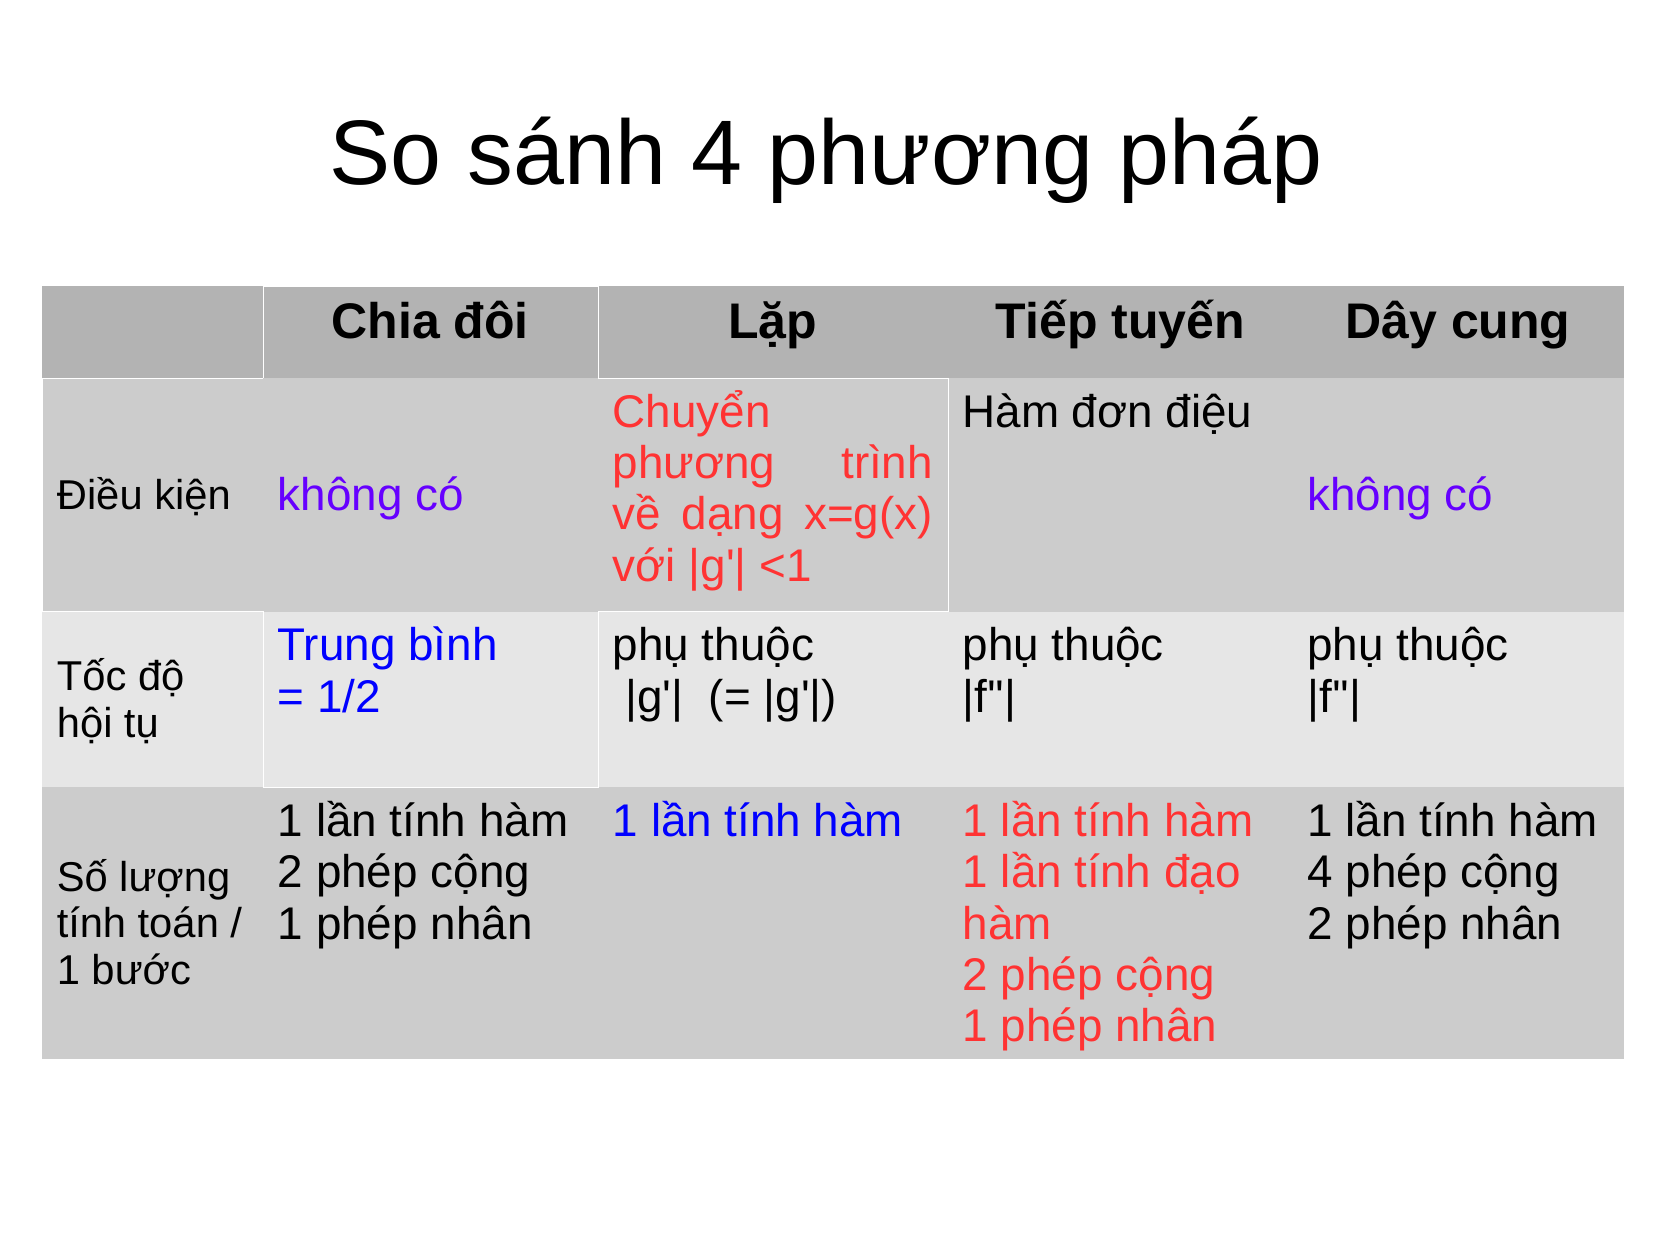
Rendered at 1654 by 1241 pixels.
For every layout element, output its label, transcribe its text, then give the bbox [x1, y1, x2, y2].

table_cell không có [263, 378, 598, 612]
table_header Tiếp tuyến [948, 286, 1293, 378]
table_cell phụ thuộc |f''| [1293, 612, 1624, 787]
table_cell Trung bình = 1/2 [264, 612, 598, 787]
title So sánh 4 phương pháp [82, 49, 1571, 257]
table_cell 1 lần tính hàm 2 phép cộng 1 phép nhân [263, 788, 598, 1059]
table_cell Số lượng tính toán / 1 bước [42, 787, 263, 1059]
table_cell Hàm đơn điệu [949, 378, 1293, 612]
table_cell Chuyển phương trình về dạng x=g(x) với |g'| <1 [598, 379, 948, 611]
table_cell Tốc độ hội tụ [42, 612, 263, 787]
table_header Chia đôi [264, 287, 598, 378]
table_header Dây cung [1293, 286, 1624, 378]
table_cell 1 lần tính hàm 1 lần tính đạo hàm 2 phép cộng 1 phép nhân [948, 787, 1293, 1059]
table_header [42, 286, 263, 378]
table_cell Điều kiện [43, 379, 263, 611]
table_header Lặp [599, 286, 948, 378]
table_cell phụ thuộc |g'| (= |g'|) [599, 612, 948, 787]
table_cell 1 lần tính hàm 4 phép cộng 2 phép nhân [1293, 787, 1624, 1059]
table_cell không có [1293, 378, 1624, 612]
table_cell 1 lần tính hàm [598, 787, 948, 1059]
table_cell phụ thuộc |f''| [948, 612, 1293, 787]
